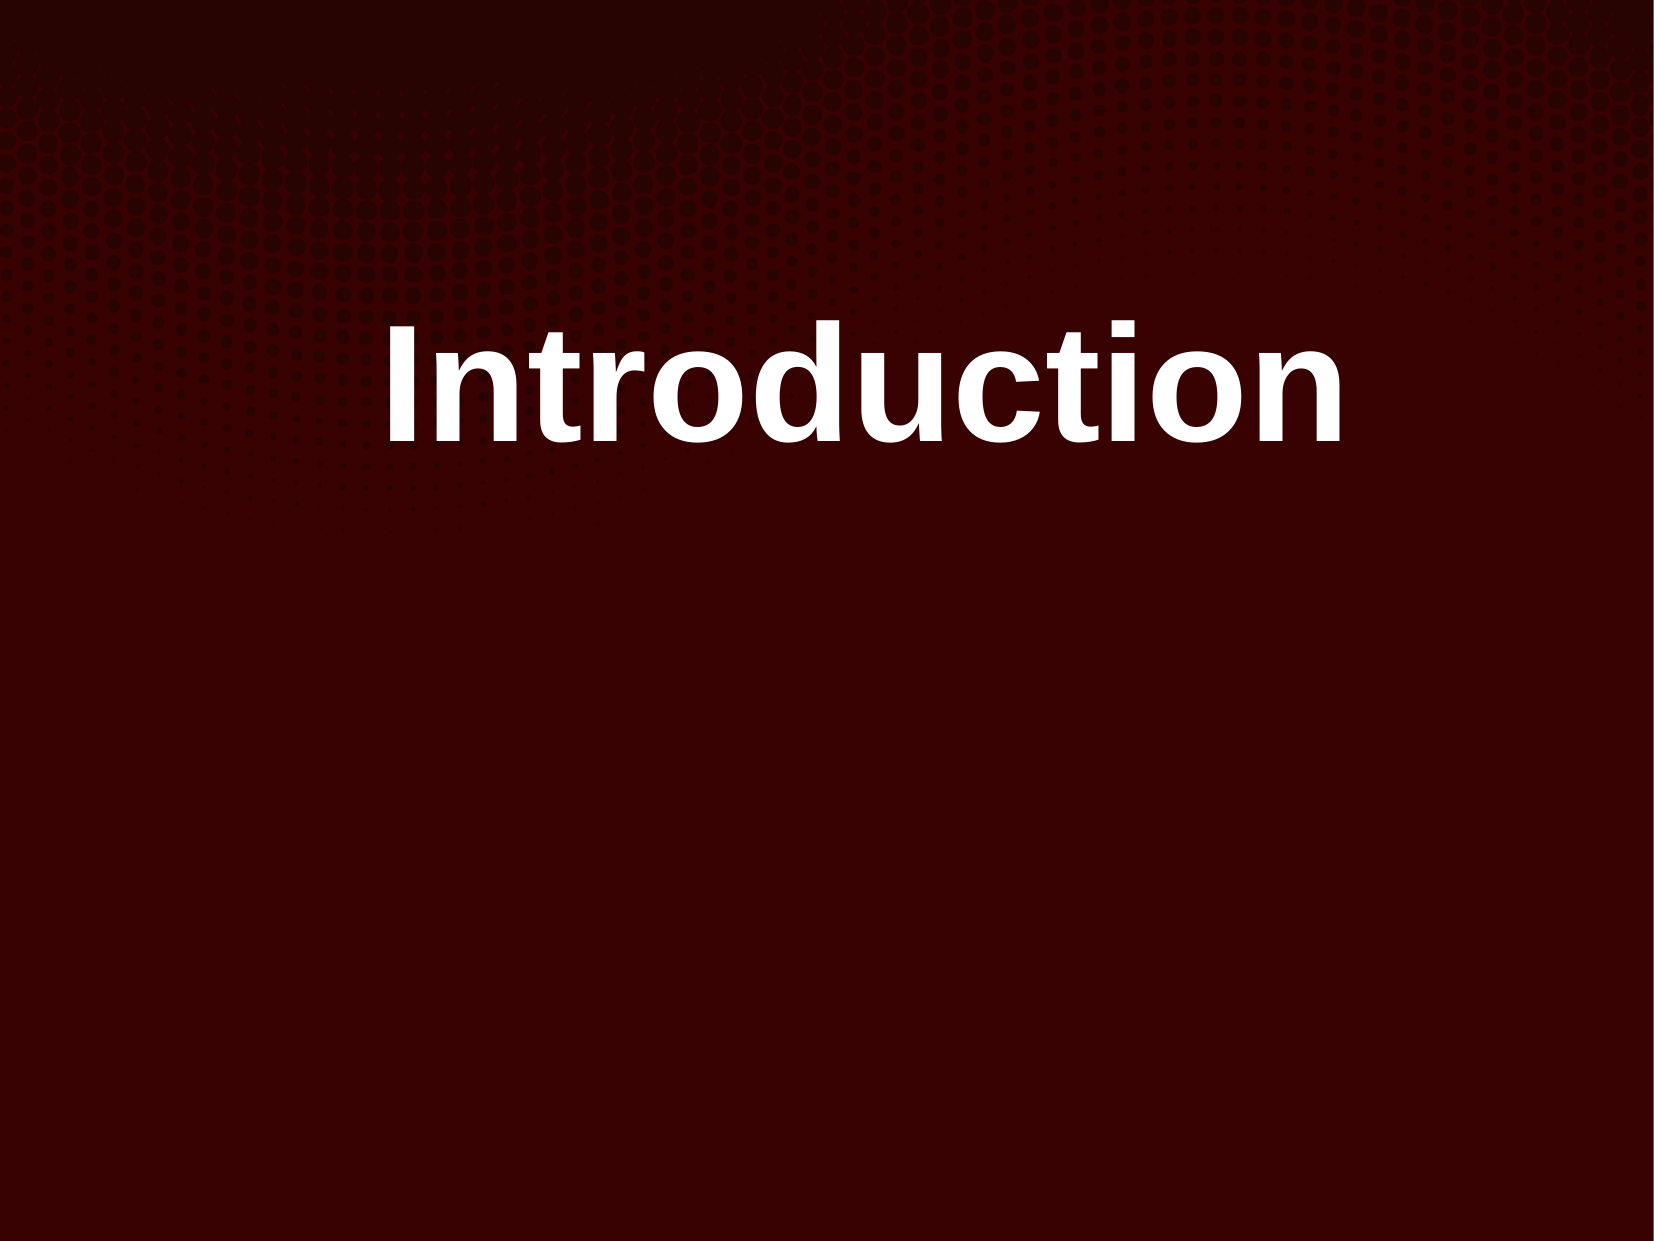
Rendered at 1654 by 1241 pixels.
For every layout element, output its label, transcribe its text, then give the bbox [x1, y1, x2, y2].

picture [0, 0, 1654, 1241]
list Introduction [82, 290, 1571, 1109]
